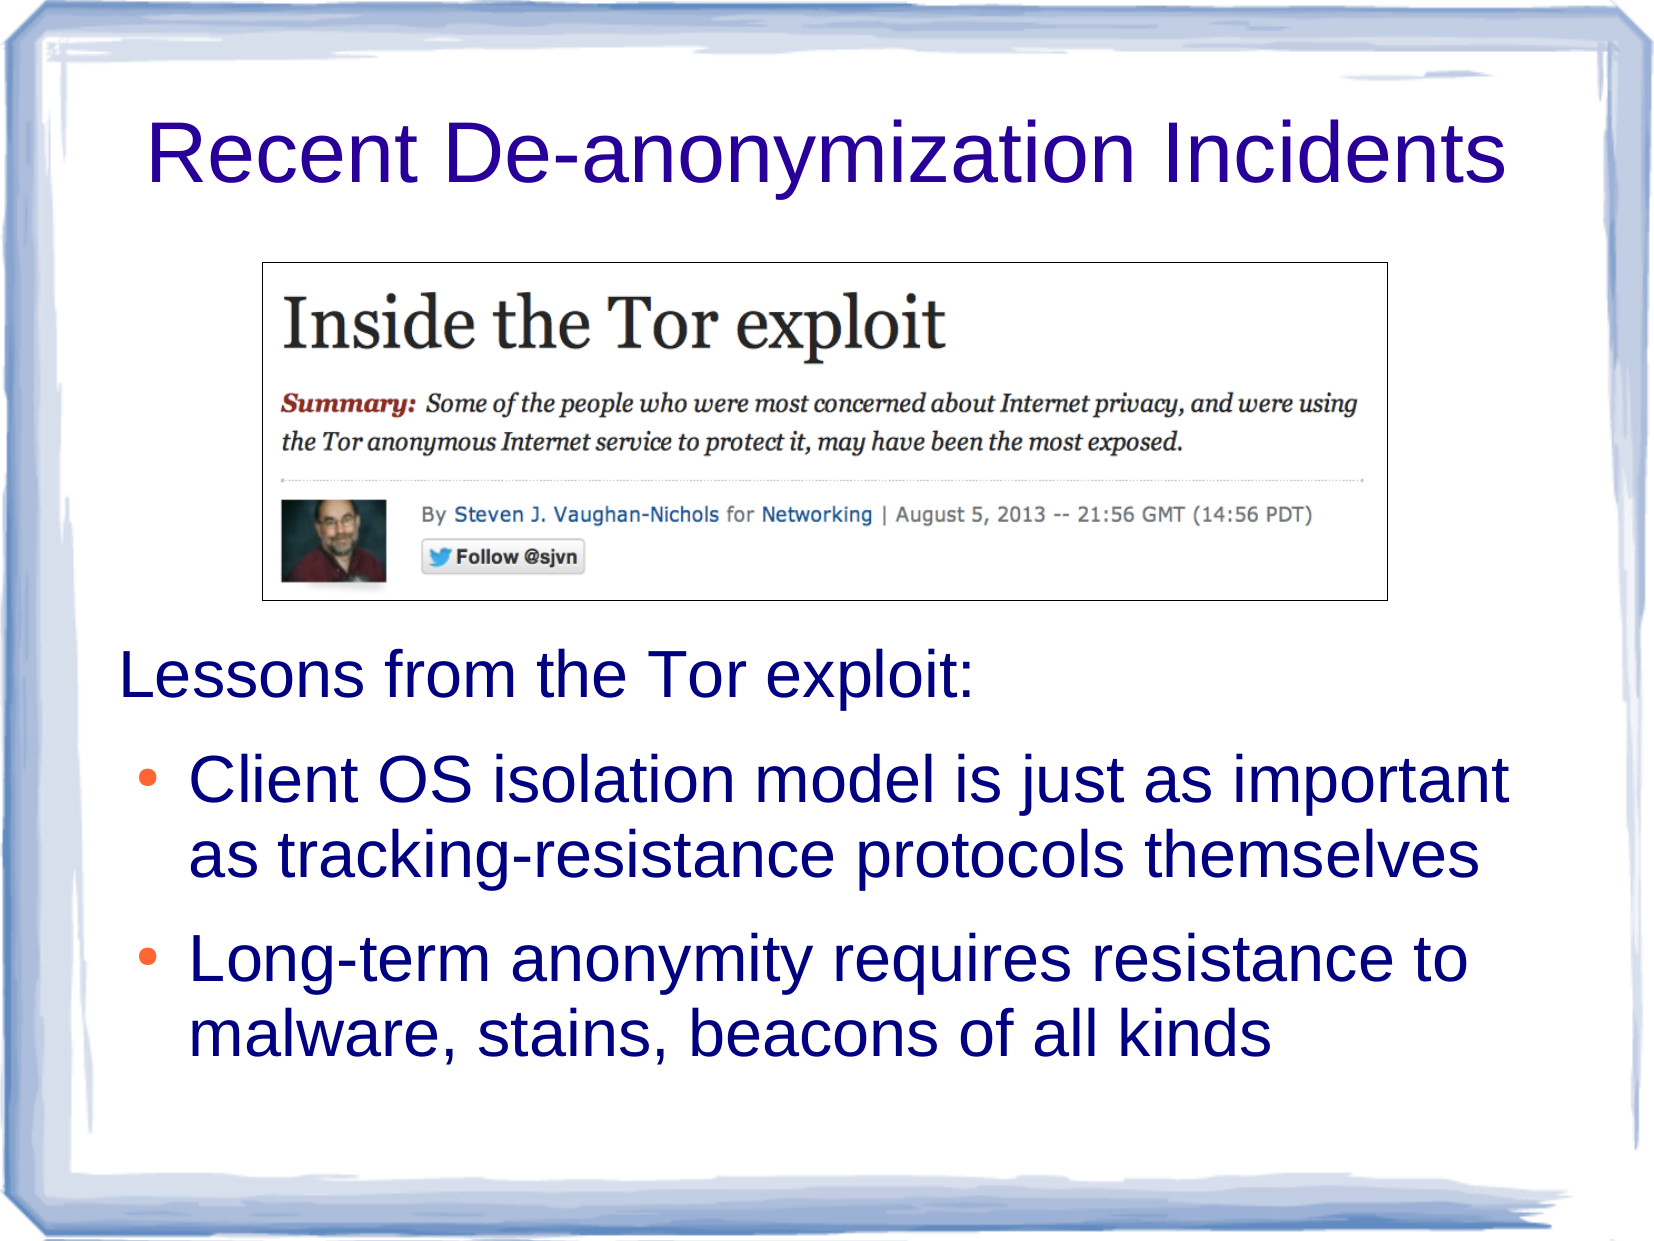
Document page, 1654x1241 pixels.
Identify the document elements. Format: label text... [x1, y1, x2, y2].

list Lessons from the Tor exploit: Client OS isolation model is just as important as tracking-resistance protocols themselves Long-term anonymity requires resistance to malware, stains, beacons of all kinds [118, 637, 1571, 1070]
title Recent De-anonymization Incidents [82, 49, 1571, 257]
picture [0, 0, 1654, 1241]
